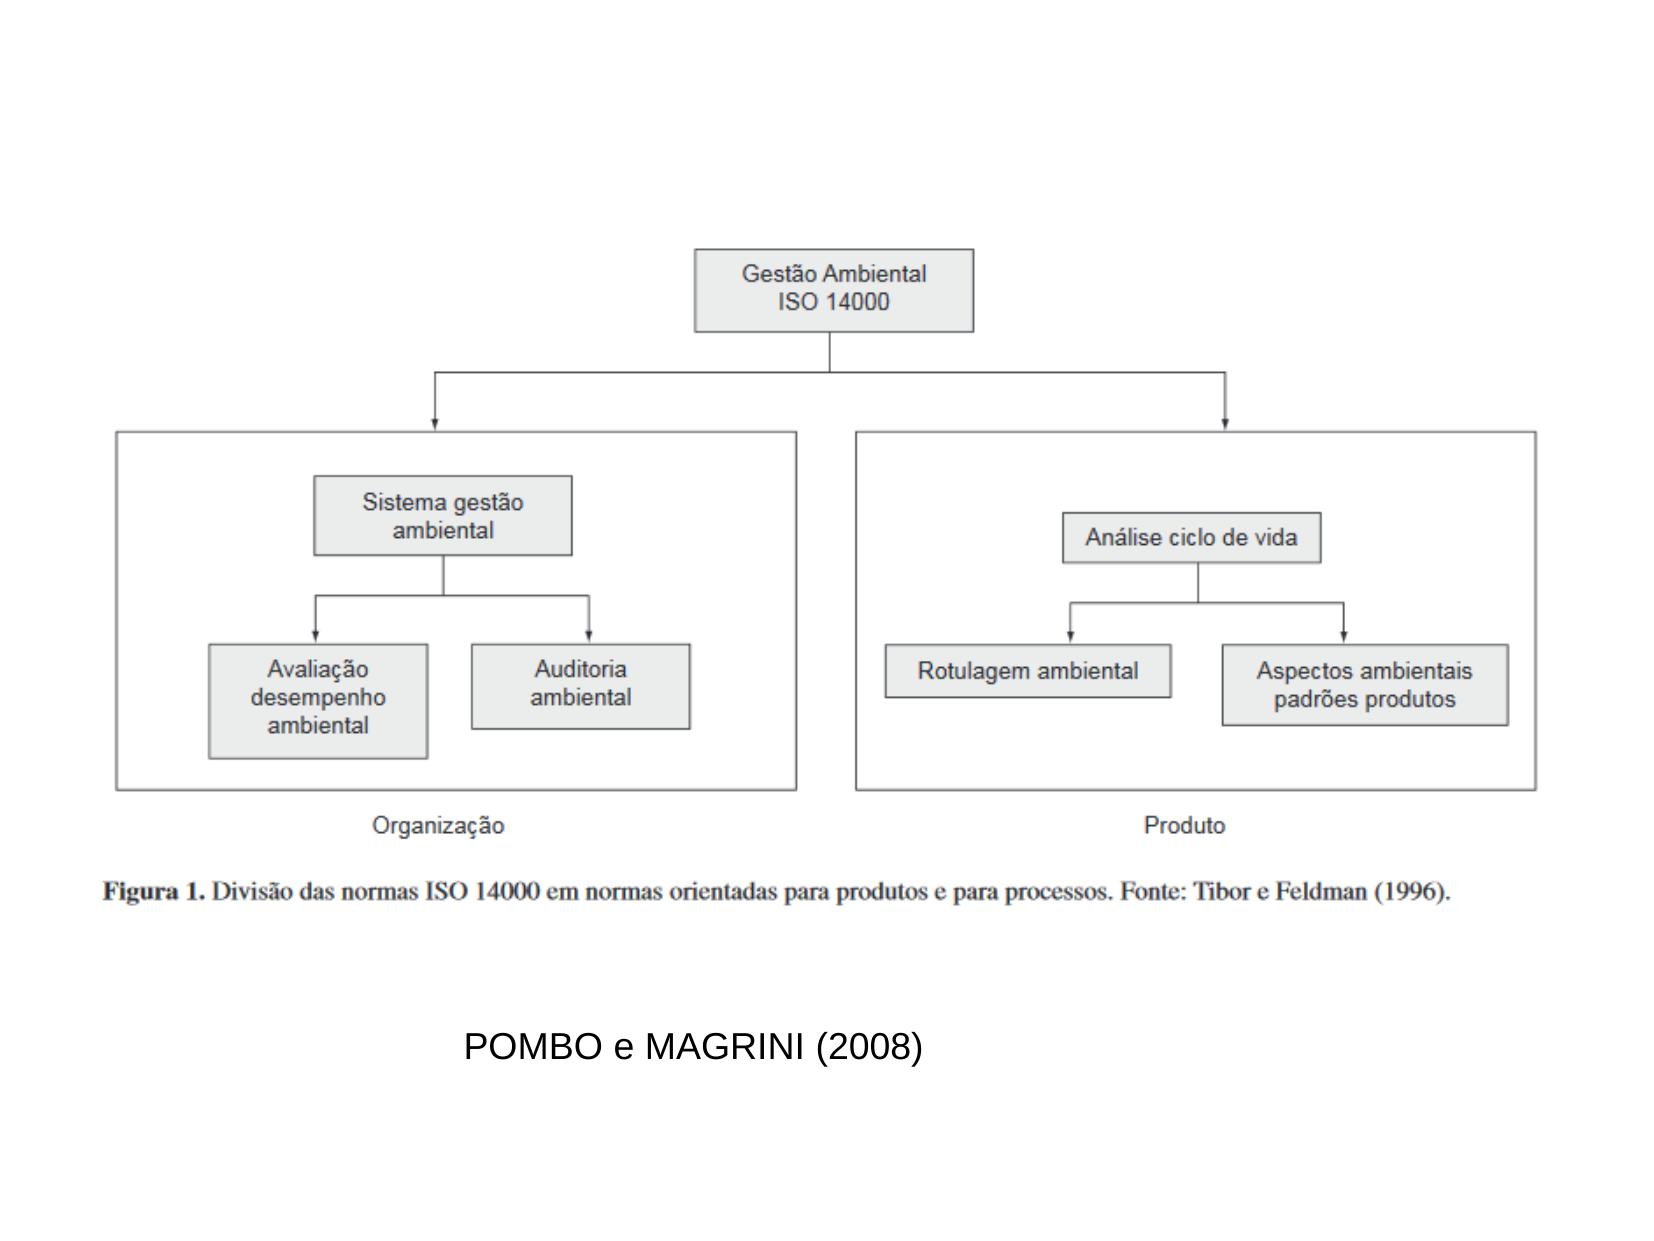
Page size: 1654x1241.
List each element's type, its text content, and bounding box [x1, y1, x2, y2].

text_box POMBO e MAGRINI (2008) [448, 1017, 1430, 1075]
picture [89, 212, 1566, 934]
